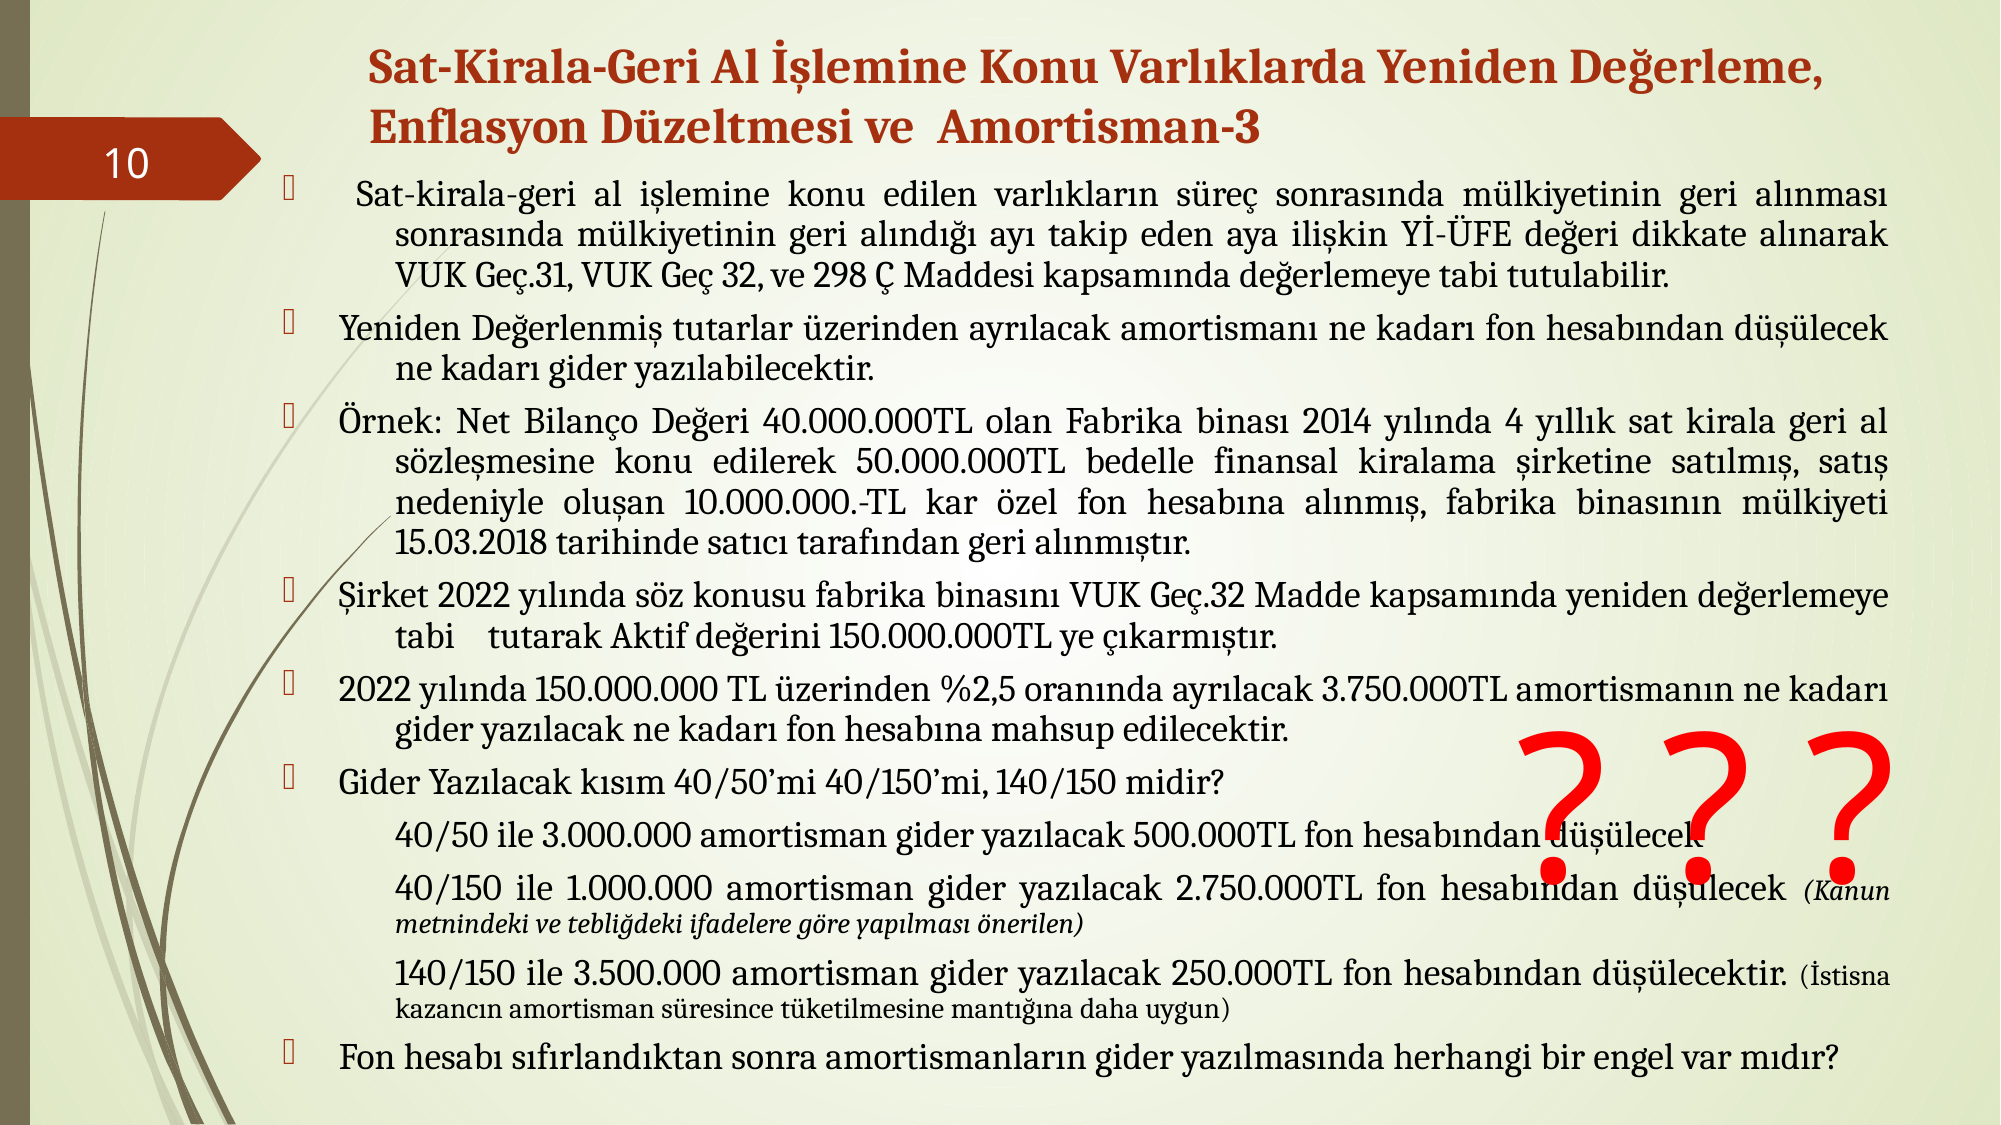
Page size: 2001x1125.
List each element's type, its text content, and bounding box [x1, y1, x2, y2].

title Sat-Kirala-Geri Al İşlemine Konu Varlıklarda Yeniden Değerleme, Enflasyon Düzeltmesi ve Amortisman-3 [354, 26, 1888, 166]
list Sat-kirala-geri al işlemine konu edilen varlıkların süreç sonrasında mülkiyetinin geri alınması sonrasında mülkiyetinin geri alındığı ayı takip eden aya ilişkin Yİ-ÜFE değeri dikkate alınarak VUK Geç.31, VUK Geç 32, ve 298 Ç Maddesi kapsamında değerlemeye tabi tutulabilir. Yeniden Değerlenmiş tutarlar üzerinden ayrılacak amortismanı ne kadarı fon hesabından düşülecek ne kadarı gider yazılabilecektir. Örnek: Net Bilanço Değeri 40.000.000TL olan Fabrika binası 2014 yılında 4 yıllık sat kirala geri al sözleşmesine konu edilerek 50.000.000TL bedelle finansal kiralama şirketine satılmış, satış nedeniyle oluşan 10.000.000.-TL kar özel fon hesabına alınmış, fabrika binasının mülkiyeti 15.03.2018 tarihinde satıcı tarafından geri alınmıştır. Şirket 2022 yılında söz konusu fabrika binasını VUK Geç.32 Madde kapsamında yeniden değerlemeye tabi tutarak Aktif değerini 150.000.000TL ye çıkarmıştır. 2022 yılında 150.000.000 TL üzerinden %2,5 oranında ayrılacak 3.750.000TL amortismanın ne kadarı gider yazılacak ne kadarı fon hesabına mahsup edilecektir. Gider Yazılacak kısım 40/50’mi 40/150’mi, 140/150 midir? 40/50 ile 3.000.000 amortisman gider yazılacak 500.000TL fon hesabından düşülecek 40/150 ile 1.000.000 amortisman gider yazılacak 2.750.000TL fon hesabından düşülecek (Kanun metnindeki ve tebliğdeki ifadelere göre yapılması önerilen) 140/150 ile 3.500.000 amortisman gider yazılacak 250.000TL fon hesabından düşülecektir. (İstisna kazancın amortisman süresince tüketilmesine mantığına daha uygun) Fon hesabı sıfırlandıktan sonra amortismanların gider yazılmasında herhangi bir engel var mıdır? [267, 166, 1906, 1125]
text_box [87, 129, 216, 190]
text_box ? ? ? [1430, 666, 1983, 935]
